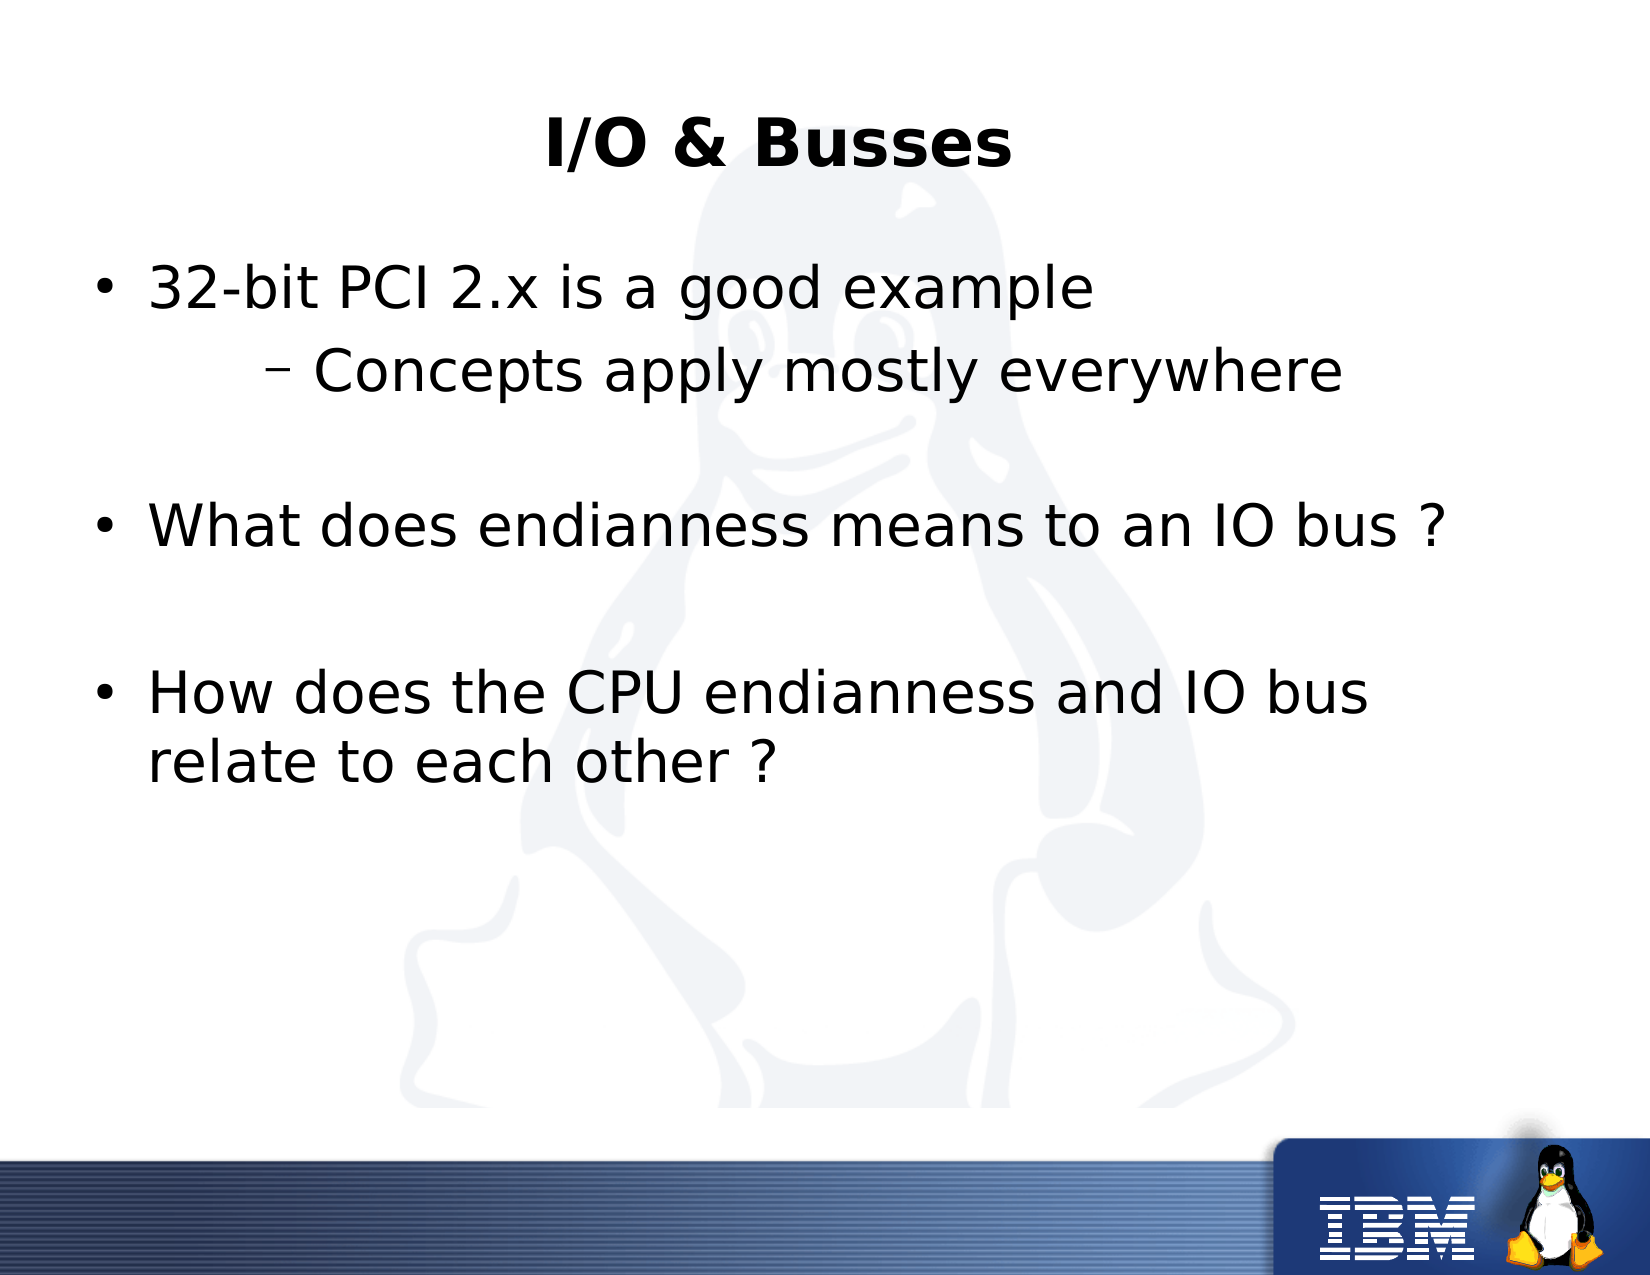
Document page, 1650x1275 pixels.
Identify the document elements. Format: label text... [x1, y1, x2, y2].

list 32-bit PCI 2.x is a good example Concepts apply mostly everywhere What does endianness means to an IO bus ? How does the CPU endianness and IO bus relate to each other ? [76, 253, 1457, 1147]
title I/O & Busses [76, 76, 1457, 211]
